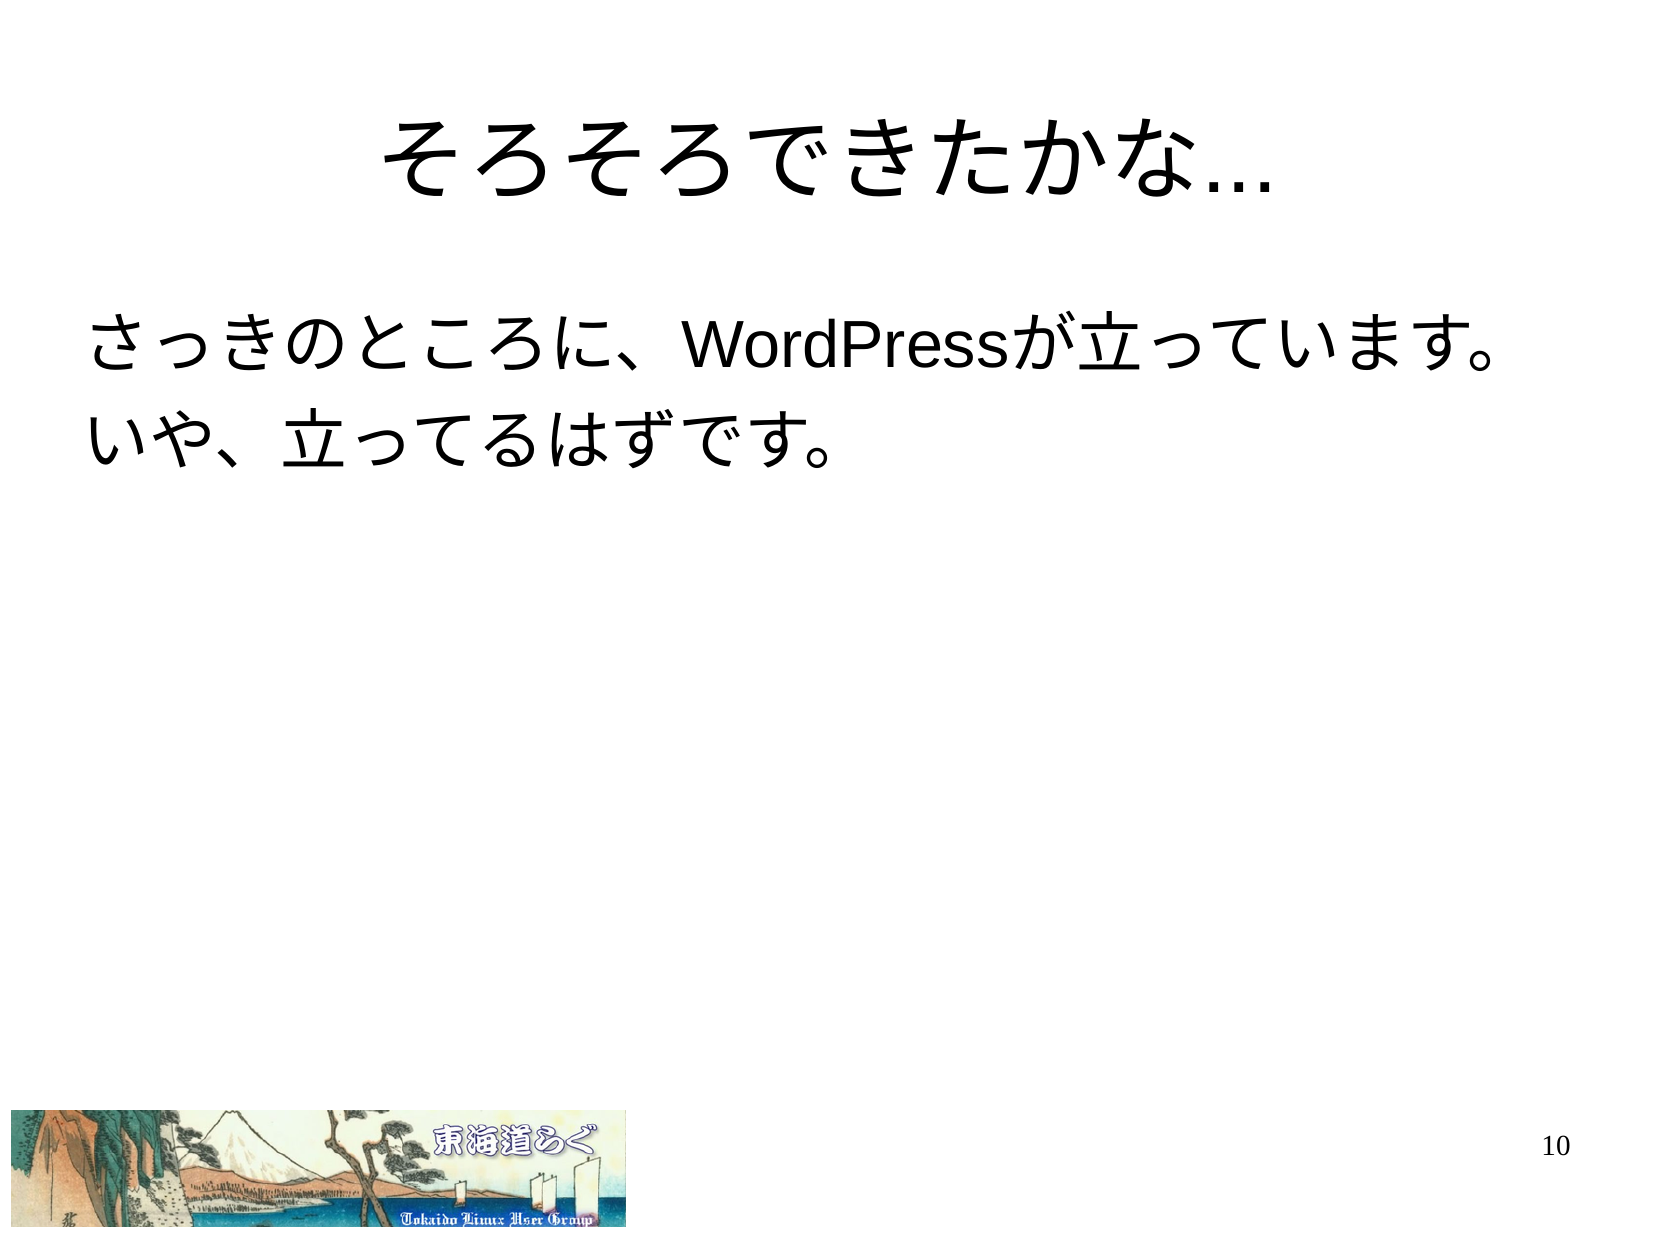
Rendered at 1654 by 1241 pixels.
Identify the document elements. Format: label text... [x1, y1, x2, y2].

subtitle さっきのところに、WordPressが立っています。 いや、立ってるはずです。 [82, 290, 1571, 1010]
picture [11, 1110, 626, 1227]
title そろそろできたかな... [82, 49, 1571, 257]
